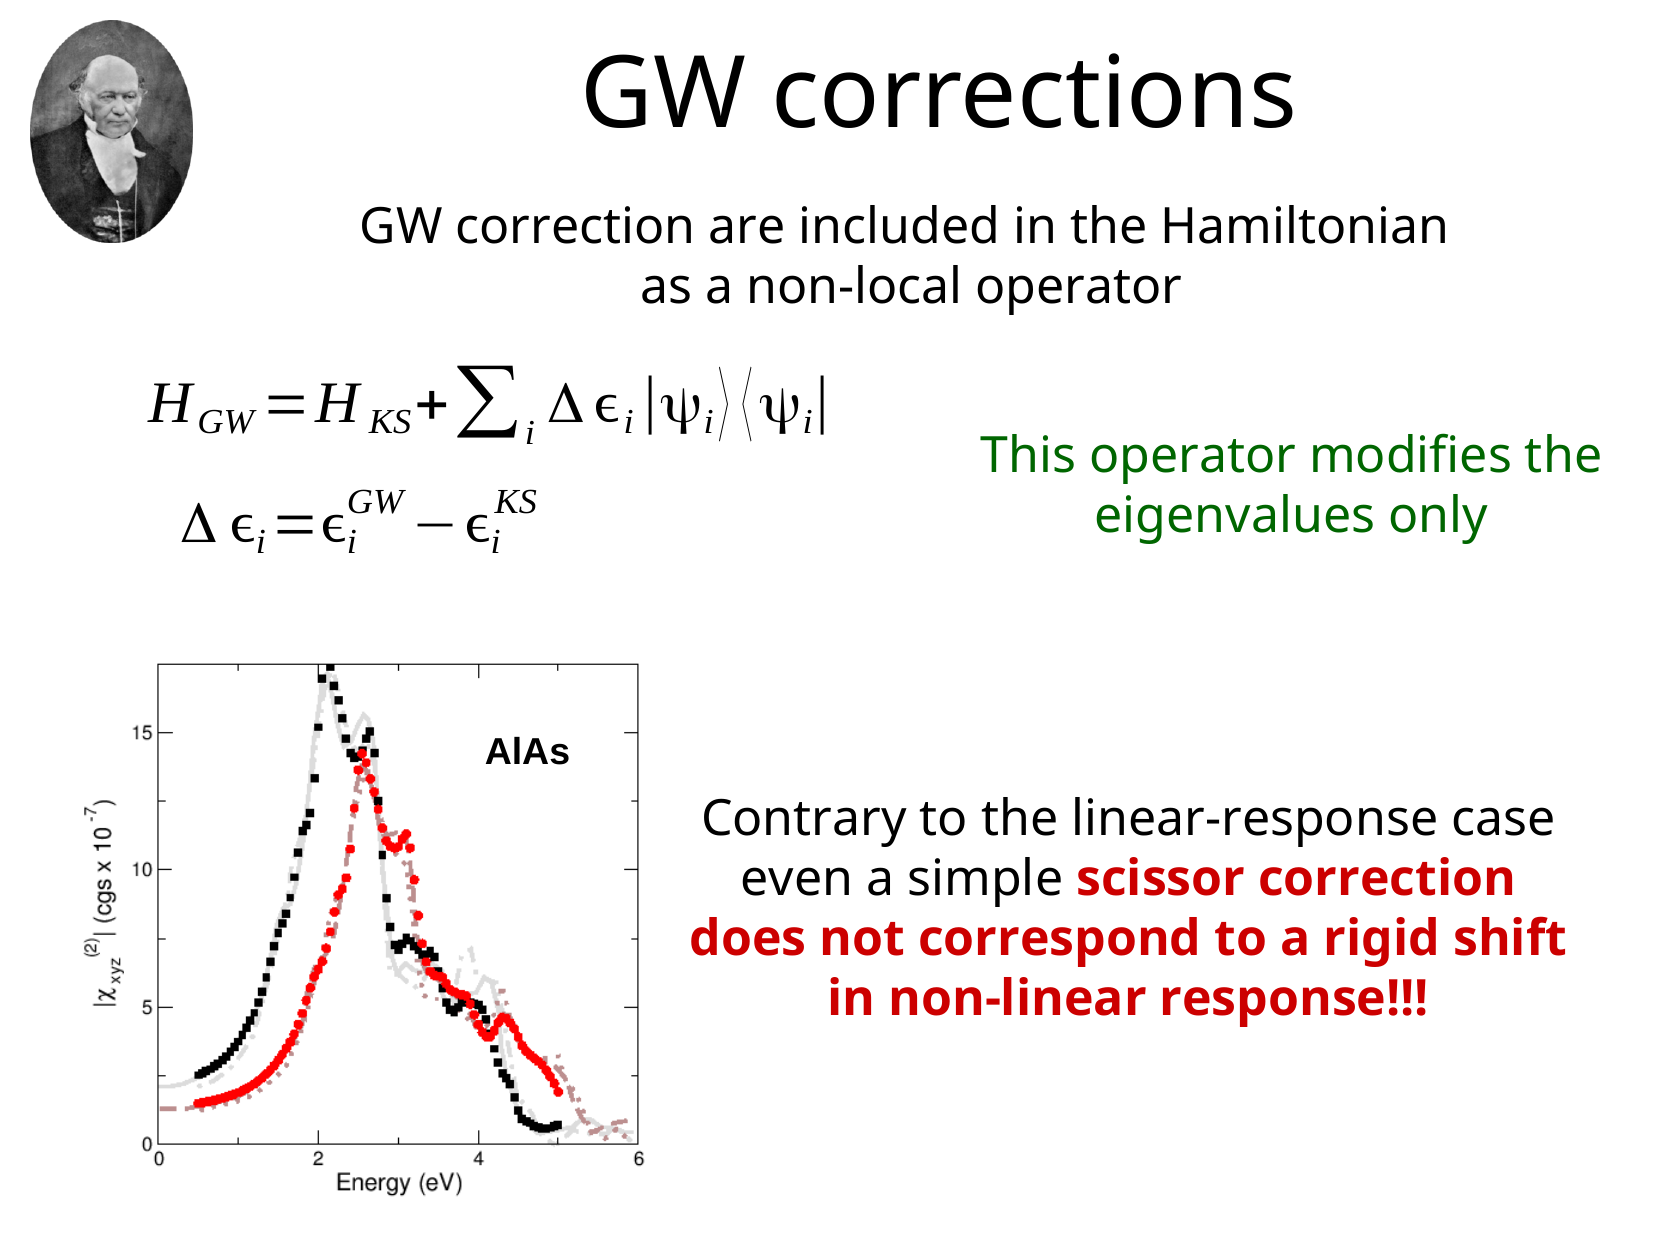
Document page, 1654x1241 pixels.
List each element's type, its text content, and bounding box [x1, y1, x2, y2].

text_box Contrary to the linear-response case even a simple scissor correction does not correspond to a rigid shift in non-linear response!!! [675, 778, 1606, 1094]
chart [165, 480, 552, 562]
title GW corrections [195, 0, 1654, 193]
text_box This operator modifies the eigenvalues only [954, 414, 1630, 560]
text_box GW correction are included in the Hamiltonian as a non-local operator [345, 185, 1555, 331]
chart [129, 360, 849, 453]
picture [27, 629, 708, 1218]
text_box AlAs [470, 720, 586, 780]
picture [30, 20, 193, 243]
